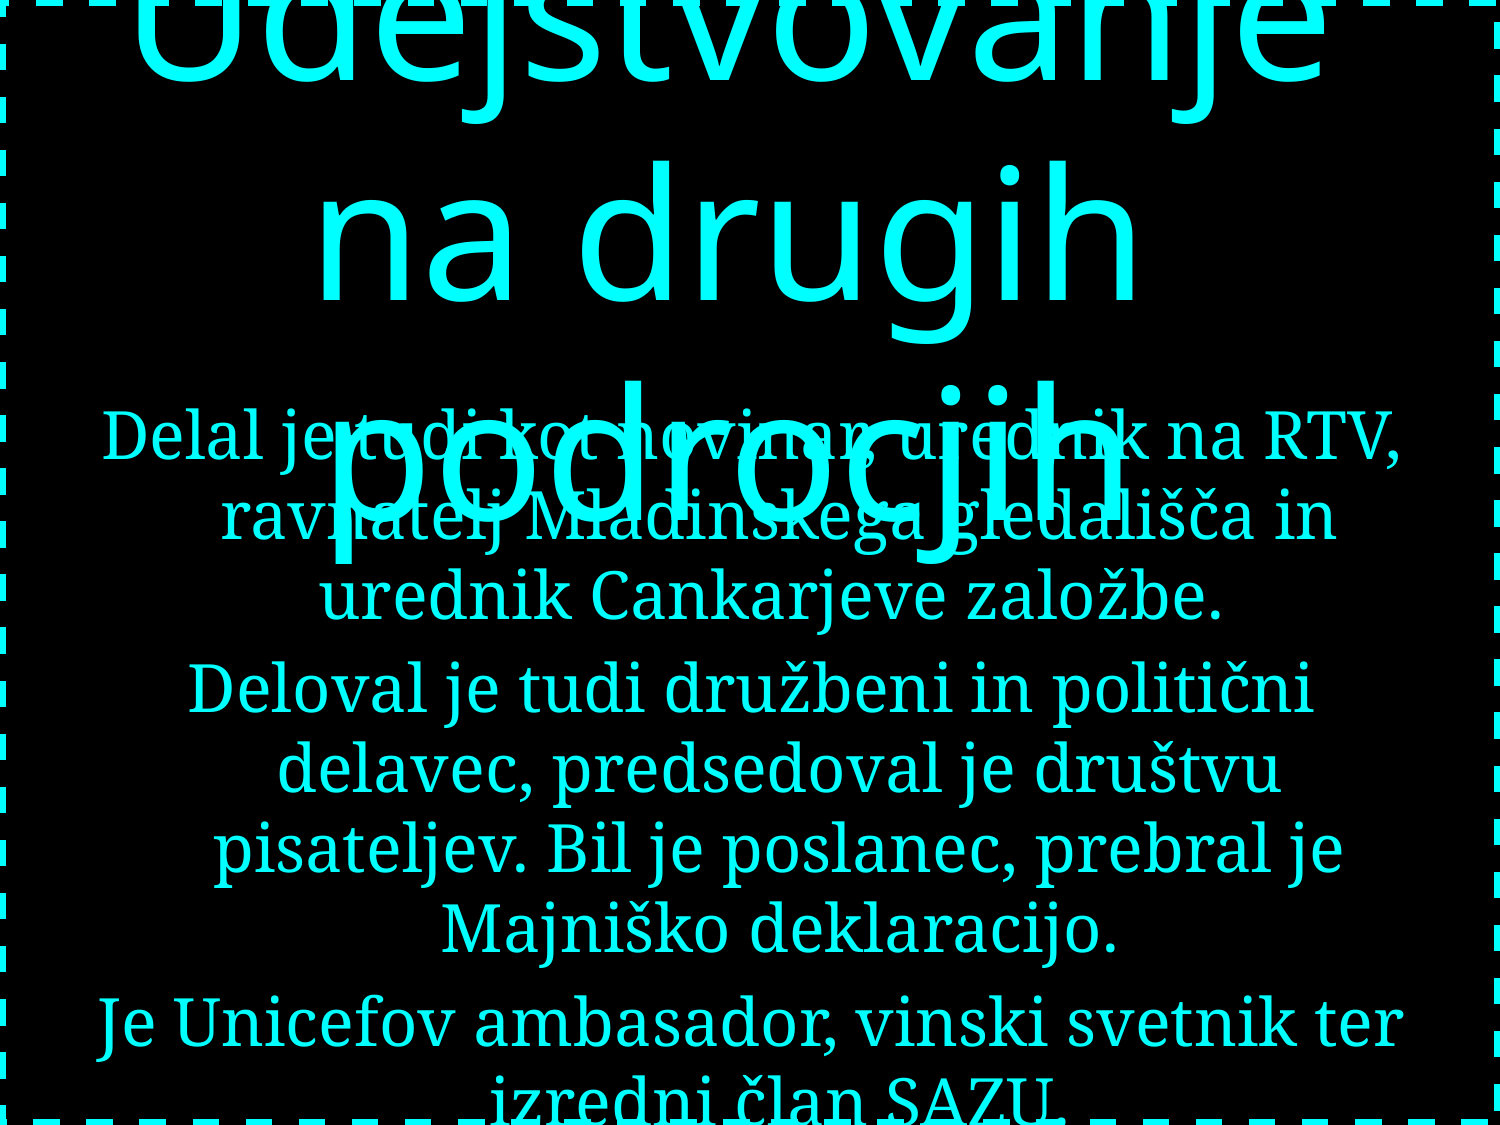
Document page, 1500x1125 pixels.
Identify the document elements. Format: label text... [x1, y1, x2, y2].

list Delal je tudi kot novinar, urednik na RTV, ravnatelj Mladinskega gledališča in urednik Cankarjeve založbe. Deloval je tudi družbeni in politični delavec, predsedoval je društvu pisateljev. Bil je poslanec, prebral je Majniško deklaracijo. Je Unicefov ambasador, vinski svetnik ter izredni član SAZU. [76, 385, 1427, 1076]
title Udejstvovanje na drugih podrocjih [53, 0, 1404, 455]
